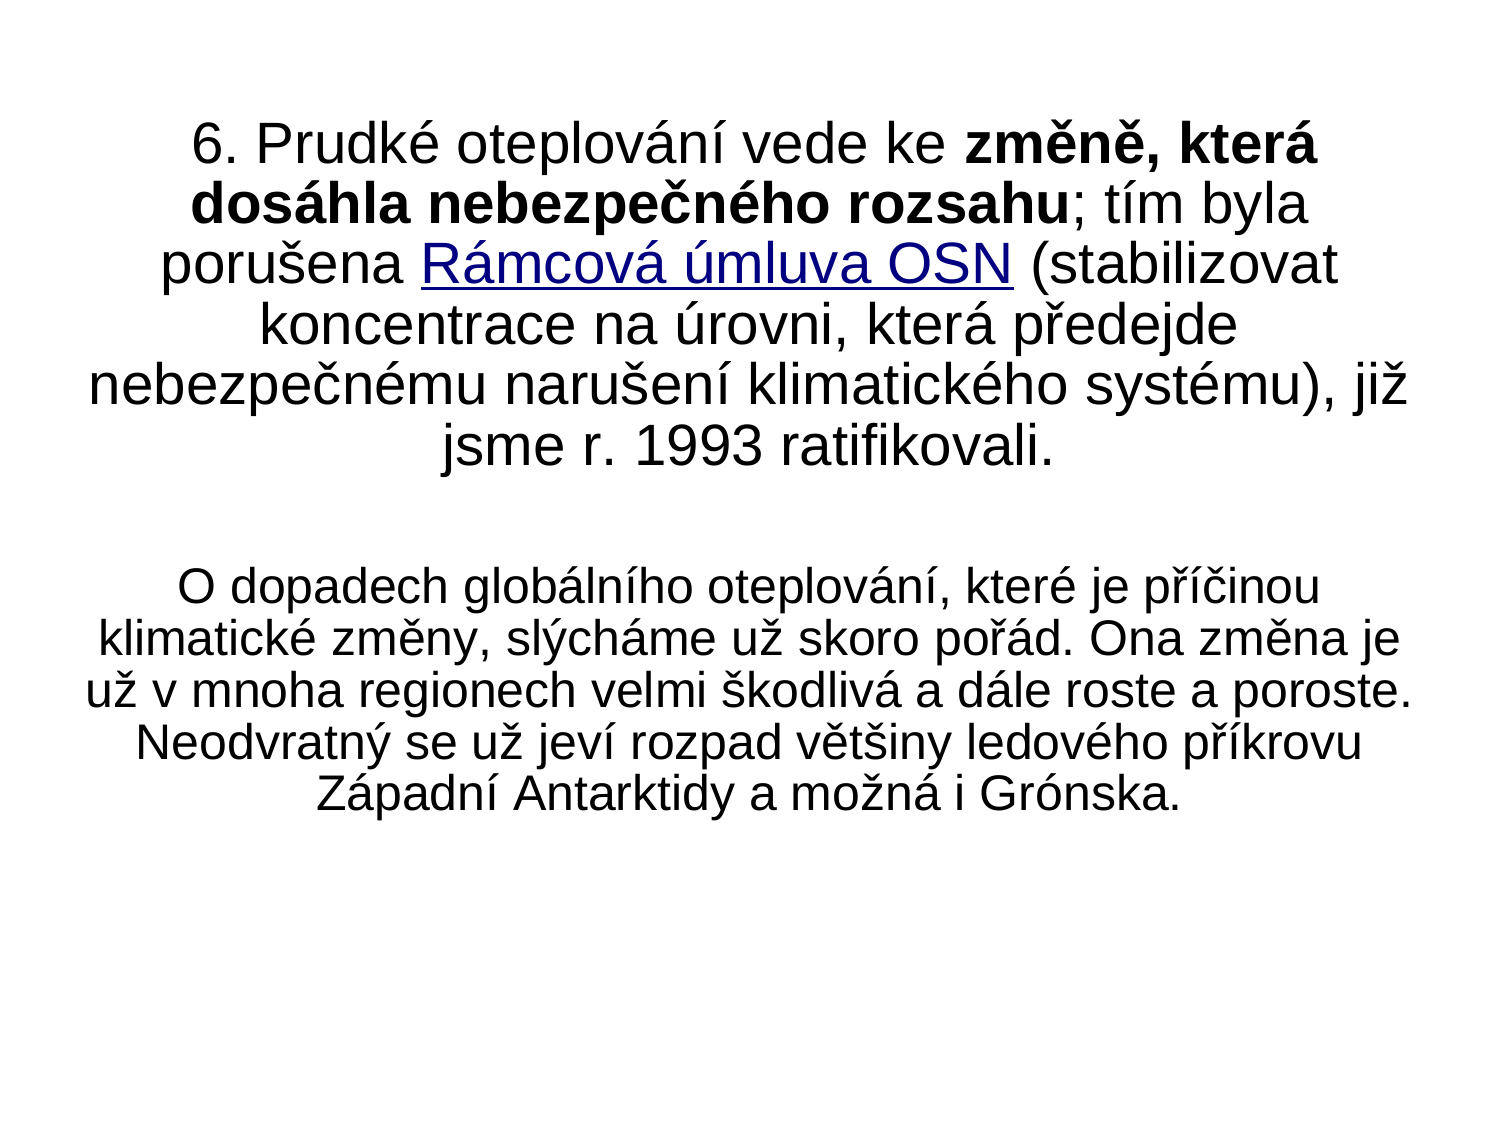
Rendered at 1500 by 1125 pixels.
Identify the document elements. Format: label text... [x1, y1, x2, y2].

subtitle 6. Prudké oteplování vede ke změně, která dosáhla nebezpečného rozsahu; tím byla porušena Rámcová úmluva OSN (stabilizovat koncentrace na úrovni, která předejde nebezpečnému narušení klimatického systému), již jsme r. 1993 ratifikovali. O dopadech globálního oteplování, které je příčinou klimatické změny, slýcháme už skoro pořád. Ona změna je už v mnoha regionech velmi škodlivá a dále roste a poroste. Neodvratný se už jeví rozpad většiny ledového příkrovu Západní Antarktidy a možná i Grónska. [75, 21, 1425, 915]
